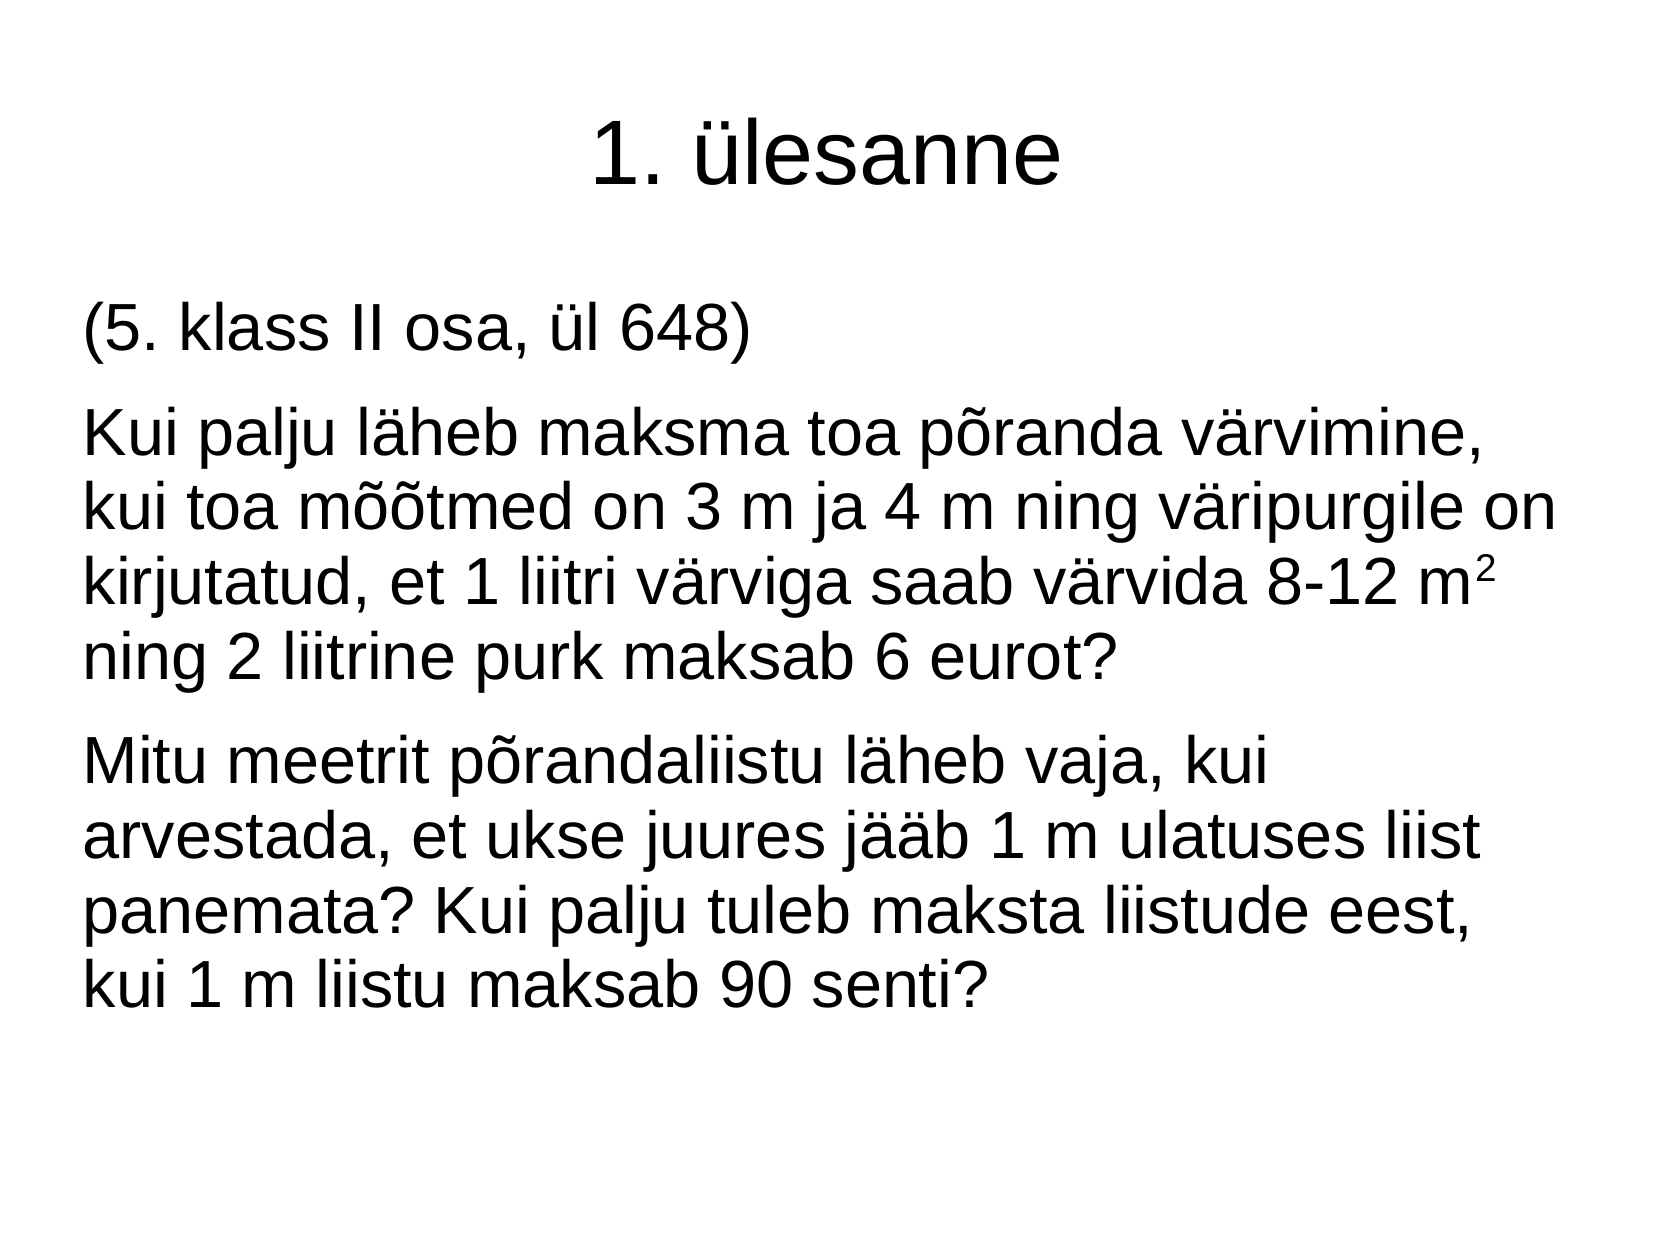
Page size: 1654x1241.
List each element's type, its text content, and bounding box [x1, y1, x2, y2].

title 1. ülesanne [82, 56, 1571, 250]
list (5. klass II osa, ül 648) Kui palju läheb maksma toa põranda värvimine, kui toa mõõtmed on 3 m ja 4 m ning väripurgile on kirjutatud, et 1 liitri värviga saab värvida 8-12 m2 ning 2 liitrine purk maksab 6 eurot? Mitu meetrit põrandaliistu läheb vaja, kui arvestada, et ukse juures jääb 1 m ulatuses liist panemata? Kui palju tuleb maksta liistude eest, kui 1 m liistu maksab 90 senti? [82, 290, 1571, 1094]
